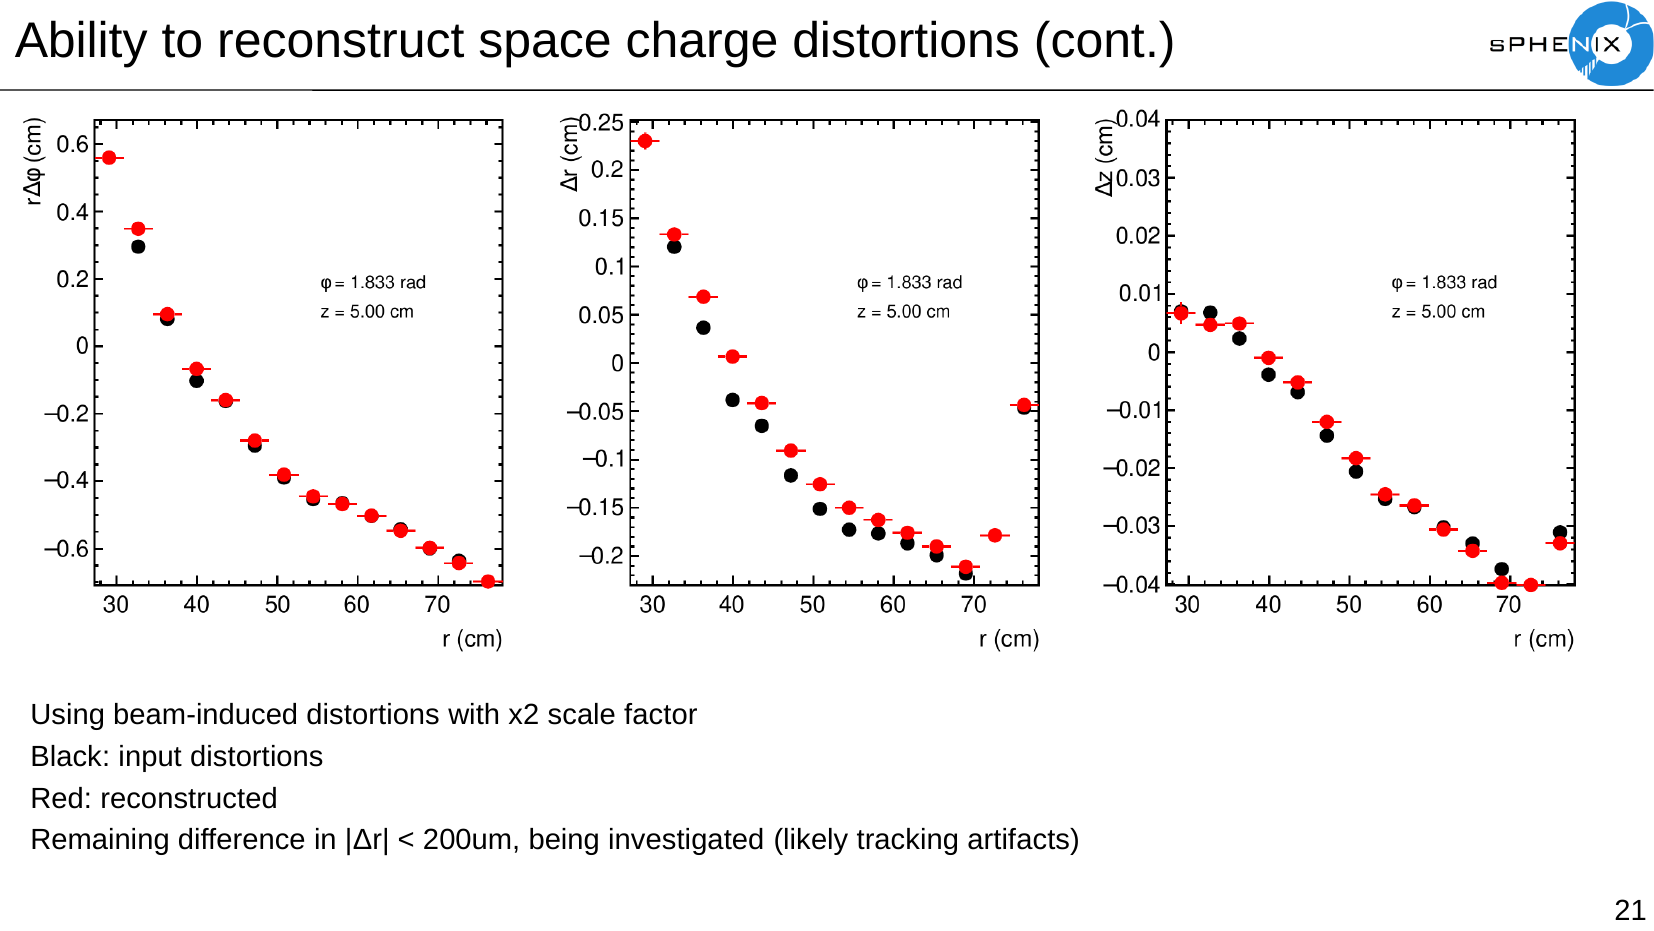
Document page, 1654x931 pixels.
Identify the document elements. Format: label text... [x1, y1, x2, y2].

picture [12, 103, 1585, 658]
text_box Using beam-induced distortions with x2 scale factor Black: input distortions Red: reconstructed Remaining difference in |Δr| < 200um, being investigated (likely tracking artifacts) [15, 690, 1104, 864]
text_box Ability to reconstruct space charge distortions (cont.) [0, 0, 1654, 87]
